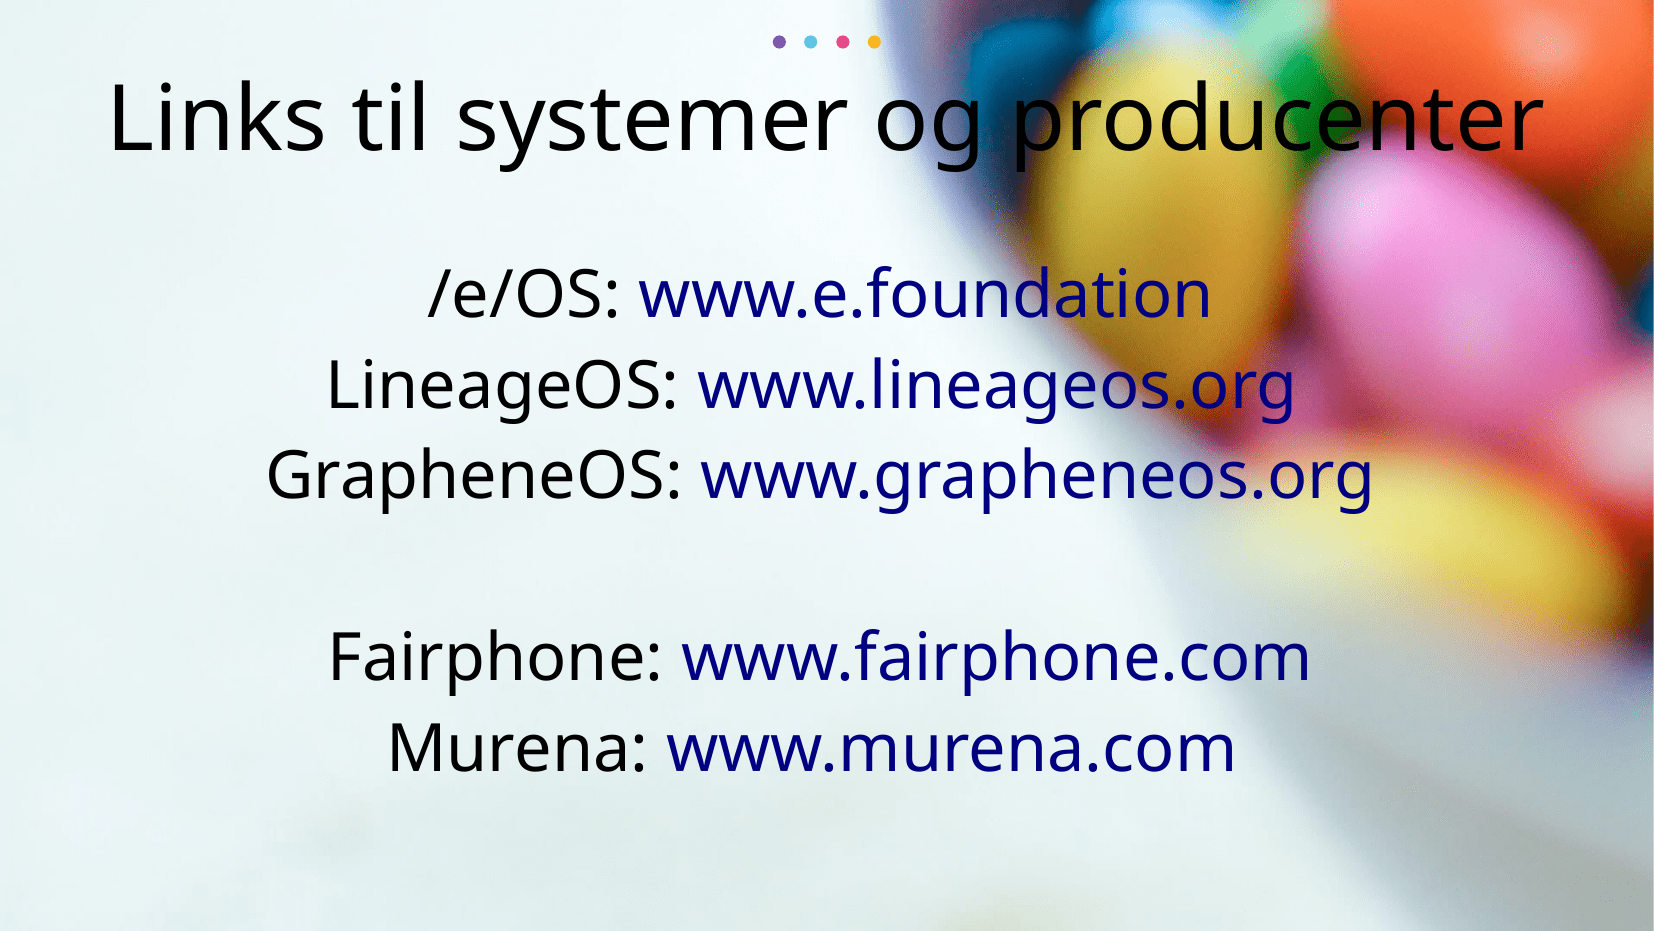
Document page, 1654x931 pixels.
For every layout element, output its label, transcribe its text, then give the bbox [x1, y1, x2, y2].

title Links til systemer og producenter [82, 37, 1571, 193]
subtitle /e/OS: www.e.foundation LineageOS: www.lineageos.org GrapheneOS: www.grapheneos.org Fairphone: www.fairphone.com Murena: www.murena.com [76, 246, 1565, 931]
picture [0, 0, 1654, 931]
